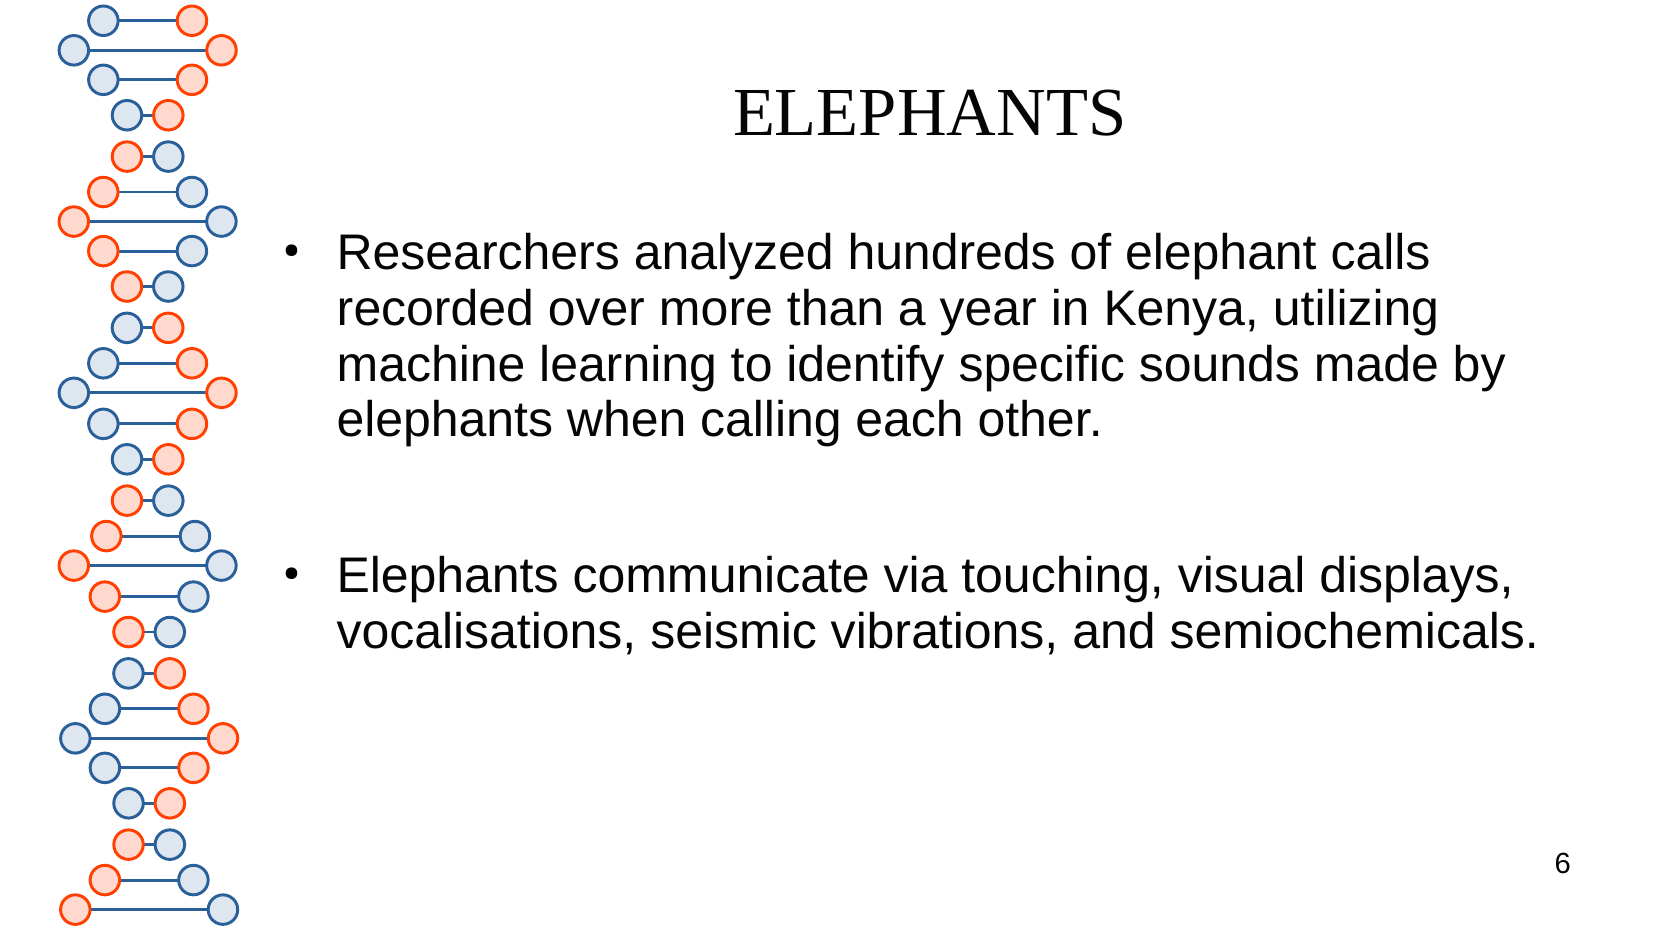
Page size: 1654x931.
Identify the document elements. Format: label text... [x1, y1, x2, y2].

list Researchers analyzed hundreds of elephant calls recorded over more than a year in Kenya, utilizing machine learning to identify specific sounds made by elephants when calling each other. Elephants communicate via touching, visual displays, vocalisations, seismic vibrations, and semiochemicals. [265, 224, 1595, 764]
title ELEPHANTS [265, 35, 1595, 189]
